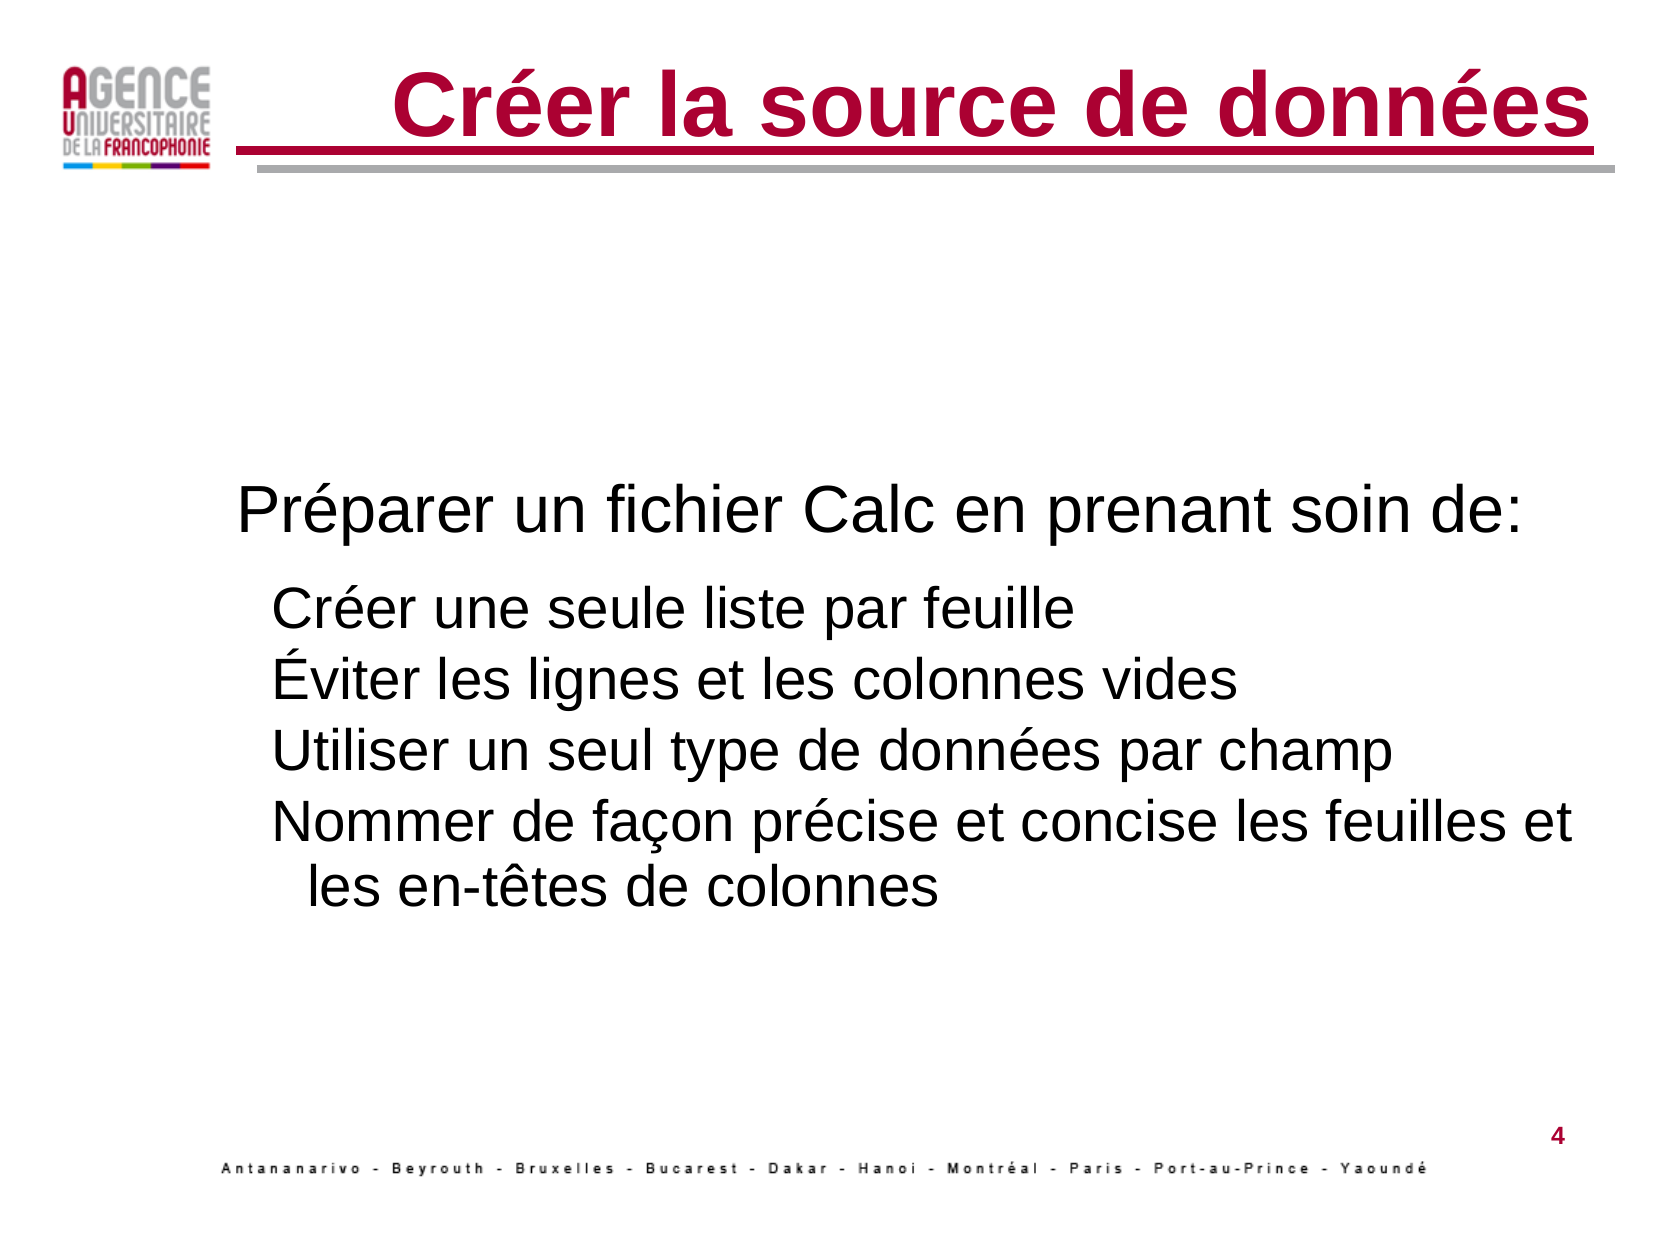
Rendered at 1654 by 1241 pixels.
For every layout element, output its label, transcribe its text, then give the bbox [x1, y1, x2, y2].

subtitle Préparer un fichier Calc en prenant soin de: Créer une seule liste par feuille Éviter les lignes et les colonnes vides Utiliser un seul type de données par champ Nommer de façon précise et concise les feuilles et les en-têtes de colonnes [236, 241, 1595, 1150]
title Créer la source de données [236, 53, 1595, 157]
picture [29, 29, 1625, 1241]
